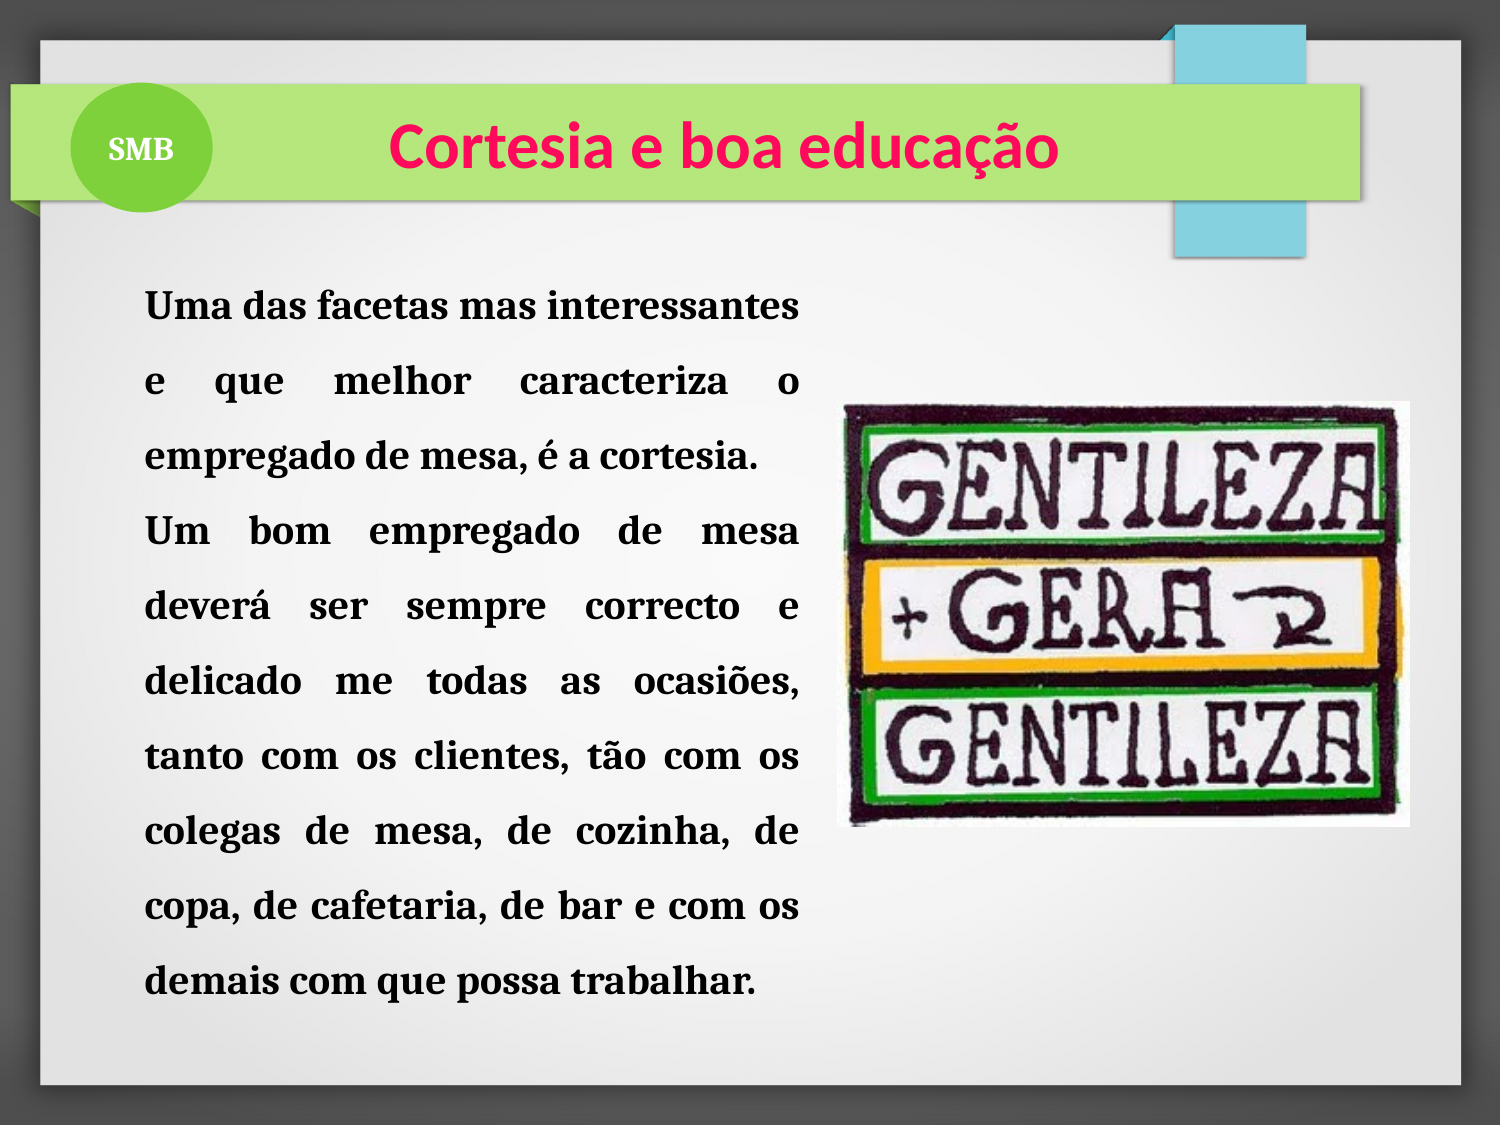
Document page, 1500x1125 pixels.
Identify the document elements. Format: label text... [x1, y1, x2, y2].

picture [0, 0, 1500, 1125]
text_box Cortesia e boa educação [342, 94, 1099, 189]
text_box SMB [70, 82, 213, 213]
text_box Uma das facetas mas interessantes e que melhor caracteriza o empregado de mesa, é a cortesia. Um bom empregado de mesa deverá ser sempre correcto e delicado me todas as ocasiões, tanto com os clientes, tão com os colegas de mesa, de cozinha, de copa, de cafetaria, de bar e com os demais com que possa trabalhar. [129, 245, 815, 1010]
